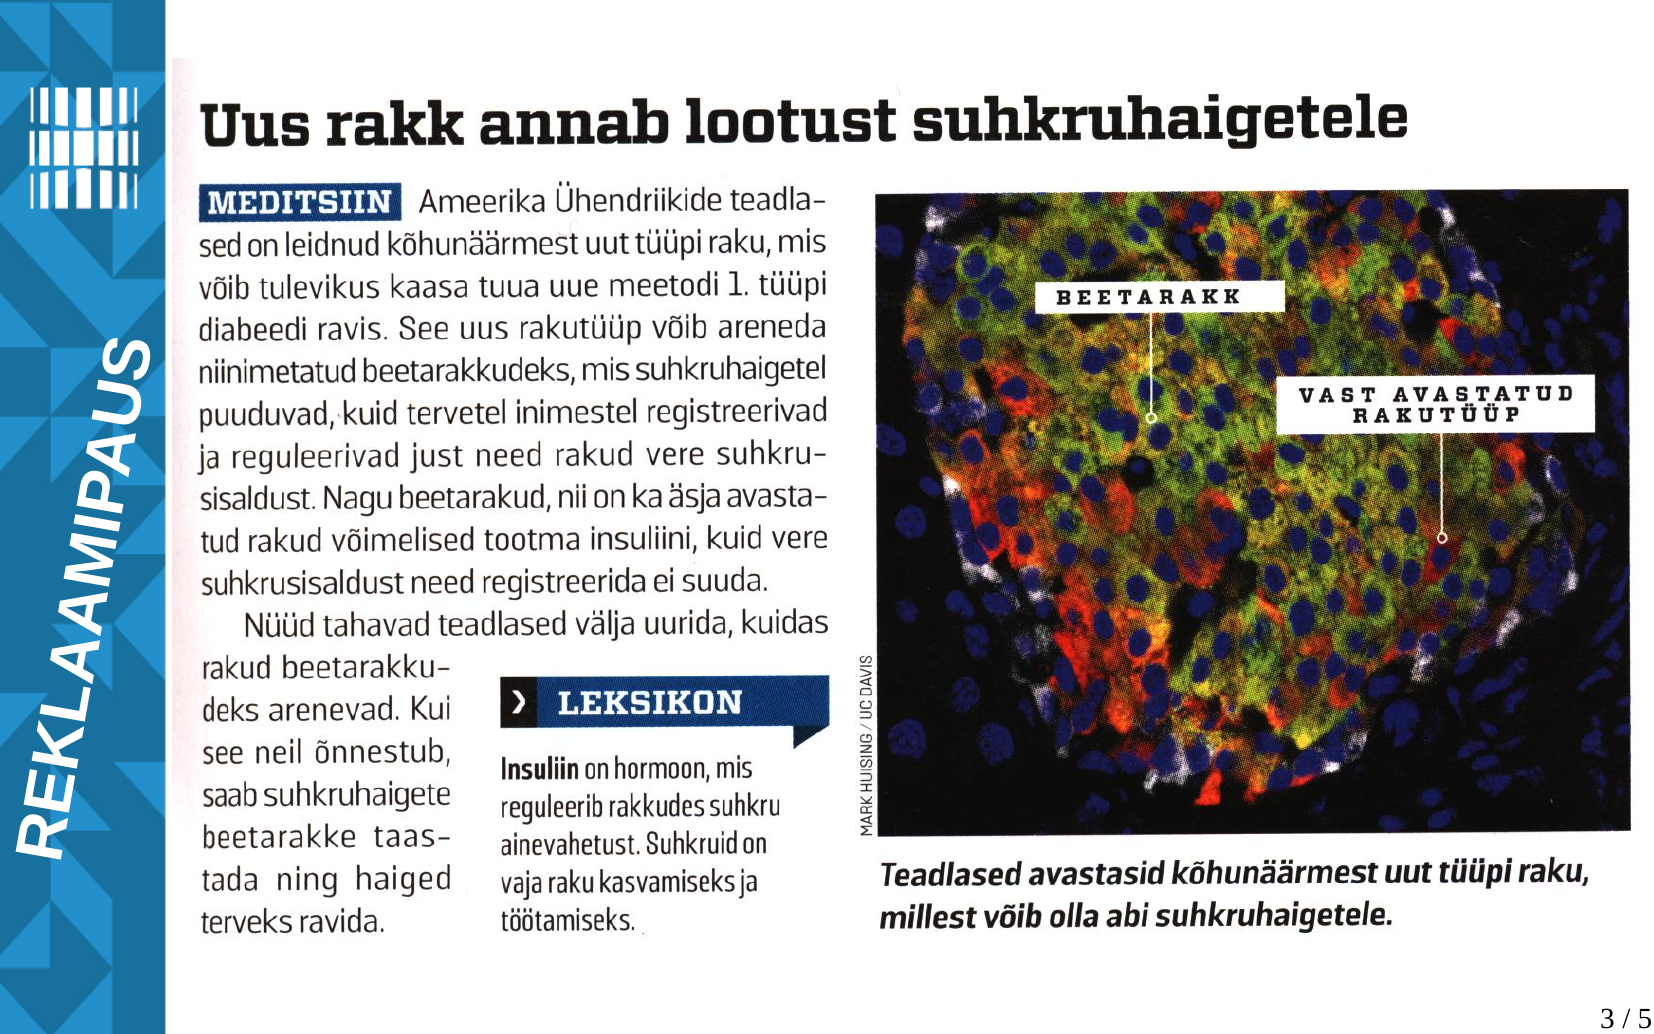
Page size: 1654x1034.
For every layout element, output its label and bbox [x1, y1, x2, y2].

picture [172, 58, 1642, 957]
